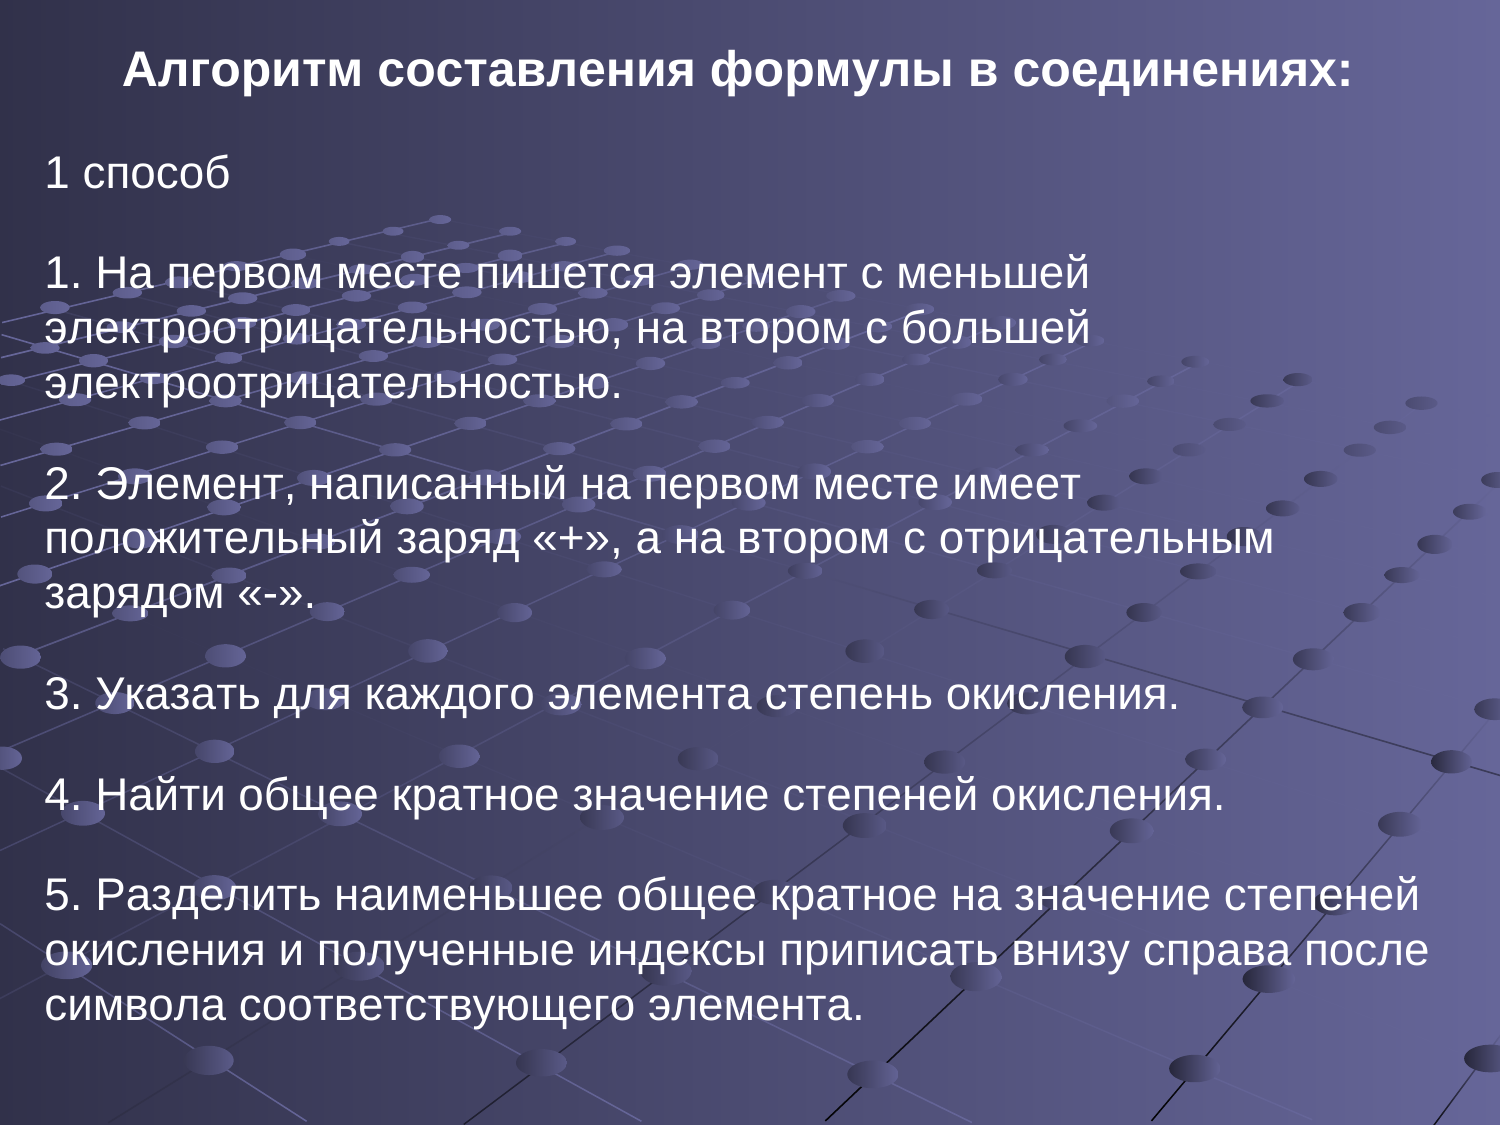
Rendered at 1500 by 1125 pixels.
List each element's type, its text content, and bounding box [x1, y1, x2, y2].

text_box Алгоритм составления формулы в соединениях: 1 способ 1. На первом месте пишется элемент с меньшей электроотрицательностью, на втором с большей электроотрицательностью. 2. Элемент, написанный на первом месте имеет положительный заряд «+», а на втором с отрицательным зарядом «-». 3. Указать для каждого элемента степень окисления. 4. Найти общее кратное значение степеней окисления. 5. Разделить наименьшее общее кратное на значение степеней окисления и полученные индексы приписать внизу справа после символа соответствующего элемента. [29, 29, 1447, 1053]
